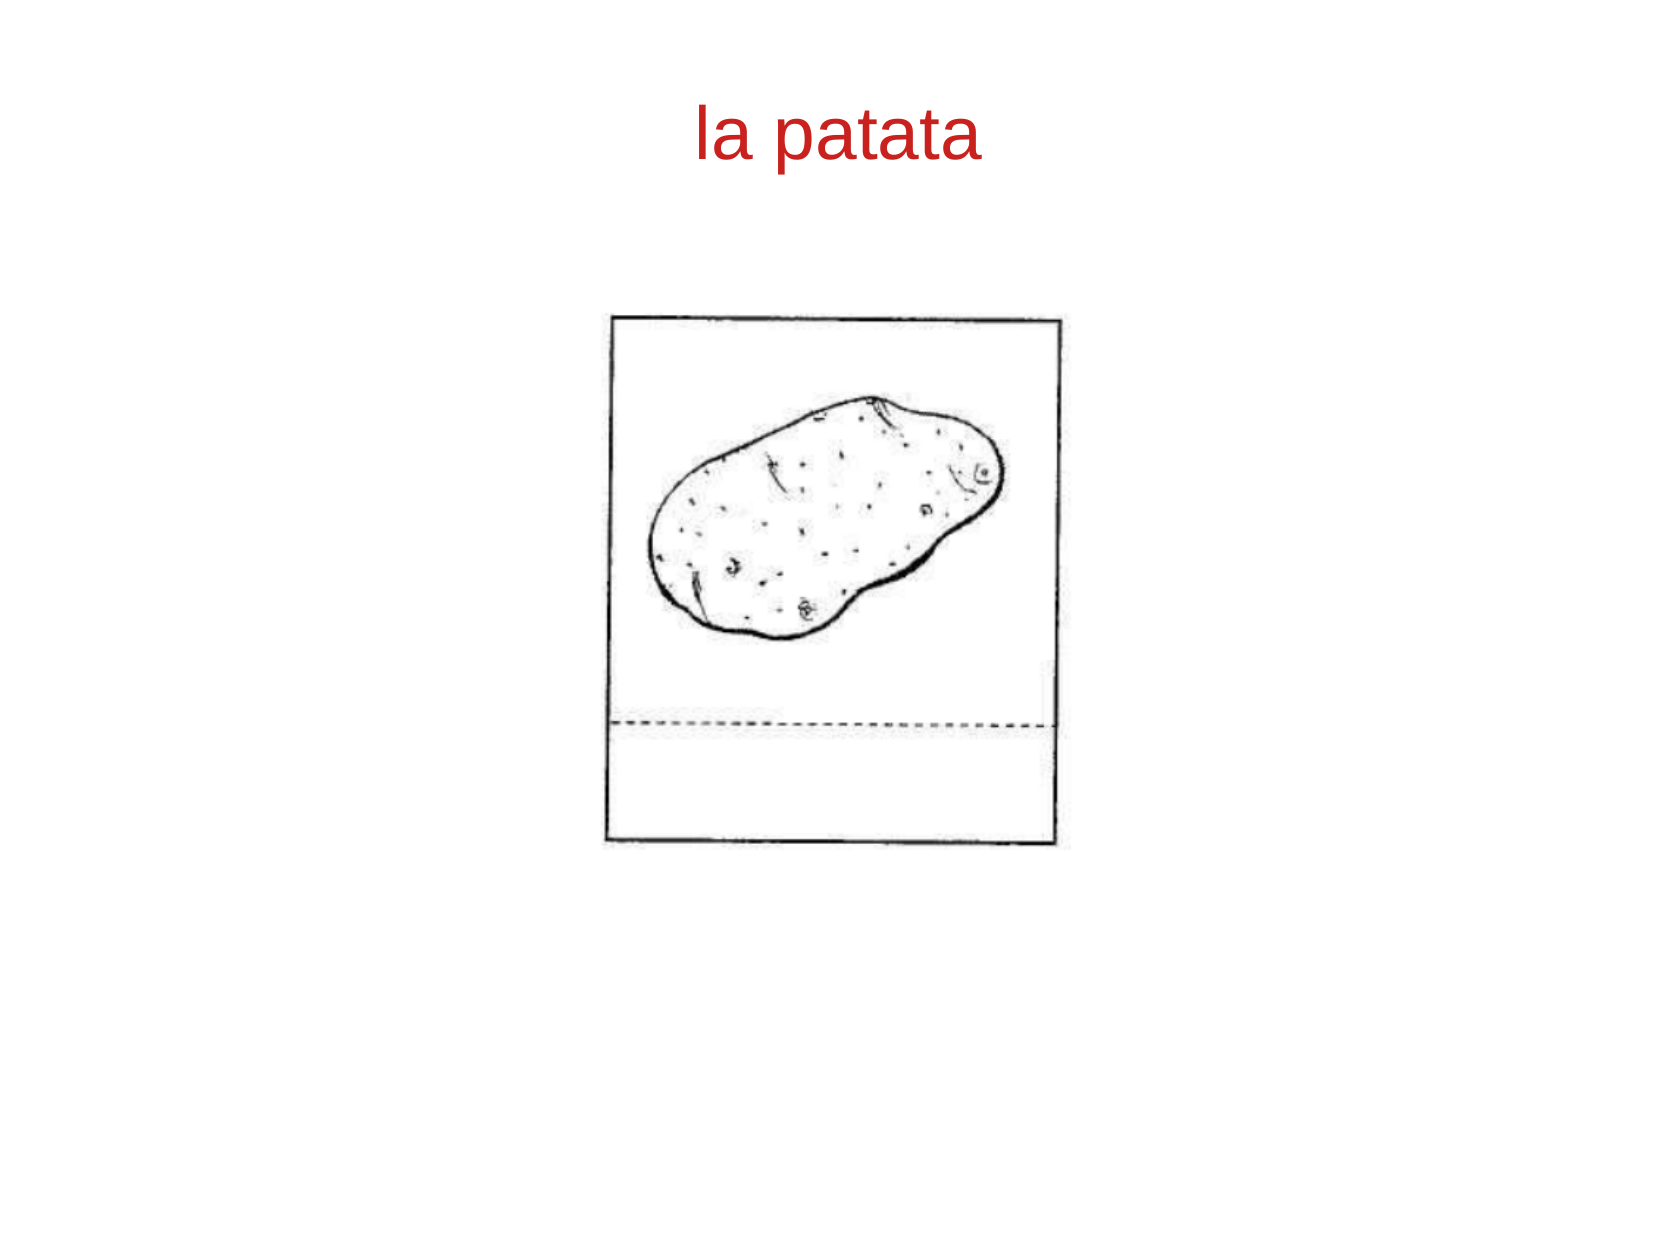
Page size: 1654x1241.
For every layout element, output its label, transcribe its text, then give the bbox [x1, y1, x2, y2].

text_box la patata [389, 58, 1288, 201]
picture [581, 291, 1094, 873]
